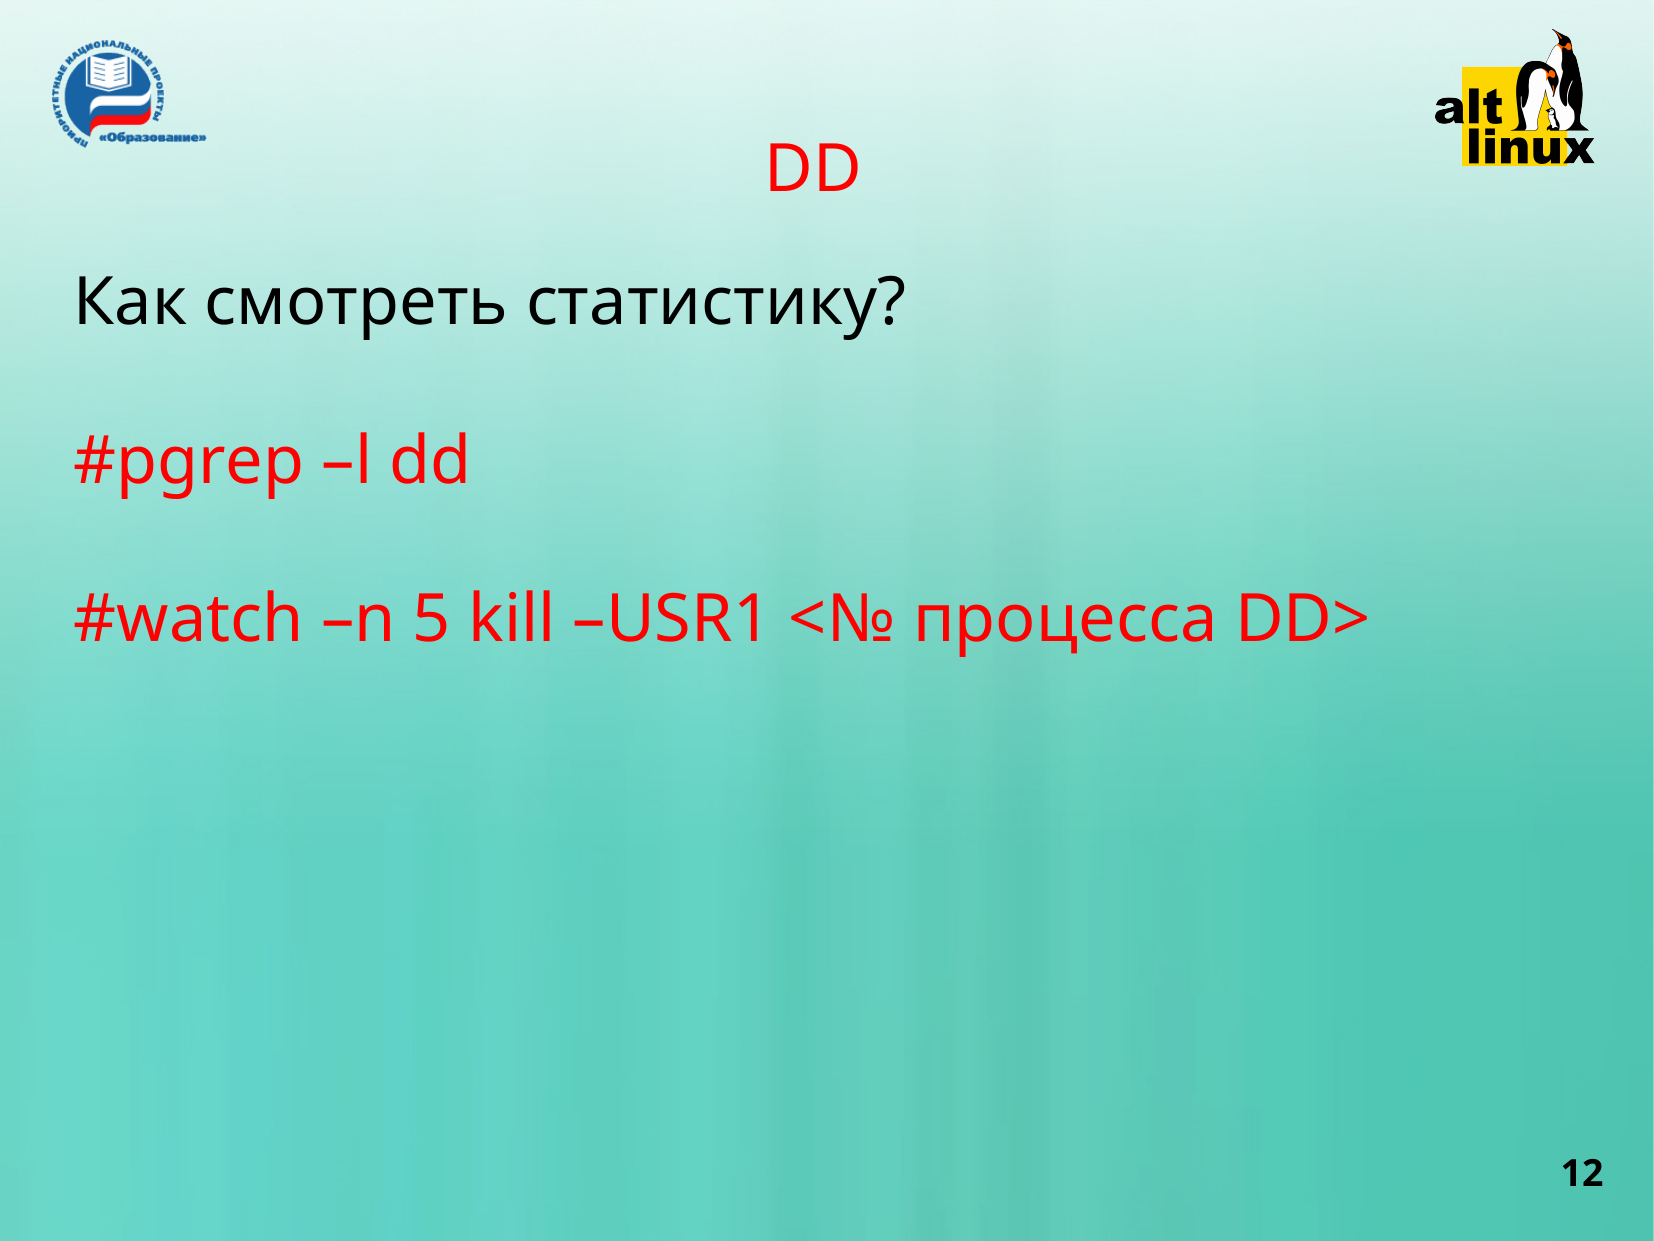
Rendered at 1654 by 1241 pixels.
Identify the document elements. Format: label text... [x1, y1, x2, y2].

picture [0, 0, 1654, 1241]
text_box Как смотреть статистику? #pgrep –l dd #watch –n 5 kill –USR1 <№ процесса DD> [59, 253, 1619, 665]
title DD [70, 53, 1557, 253]
